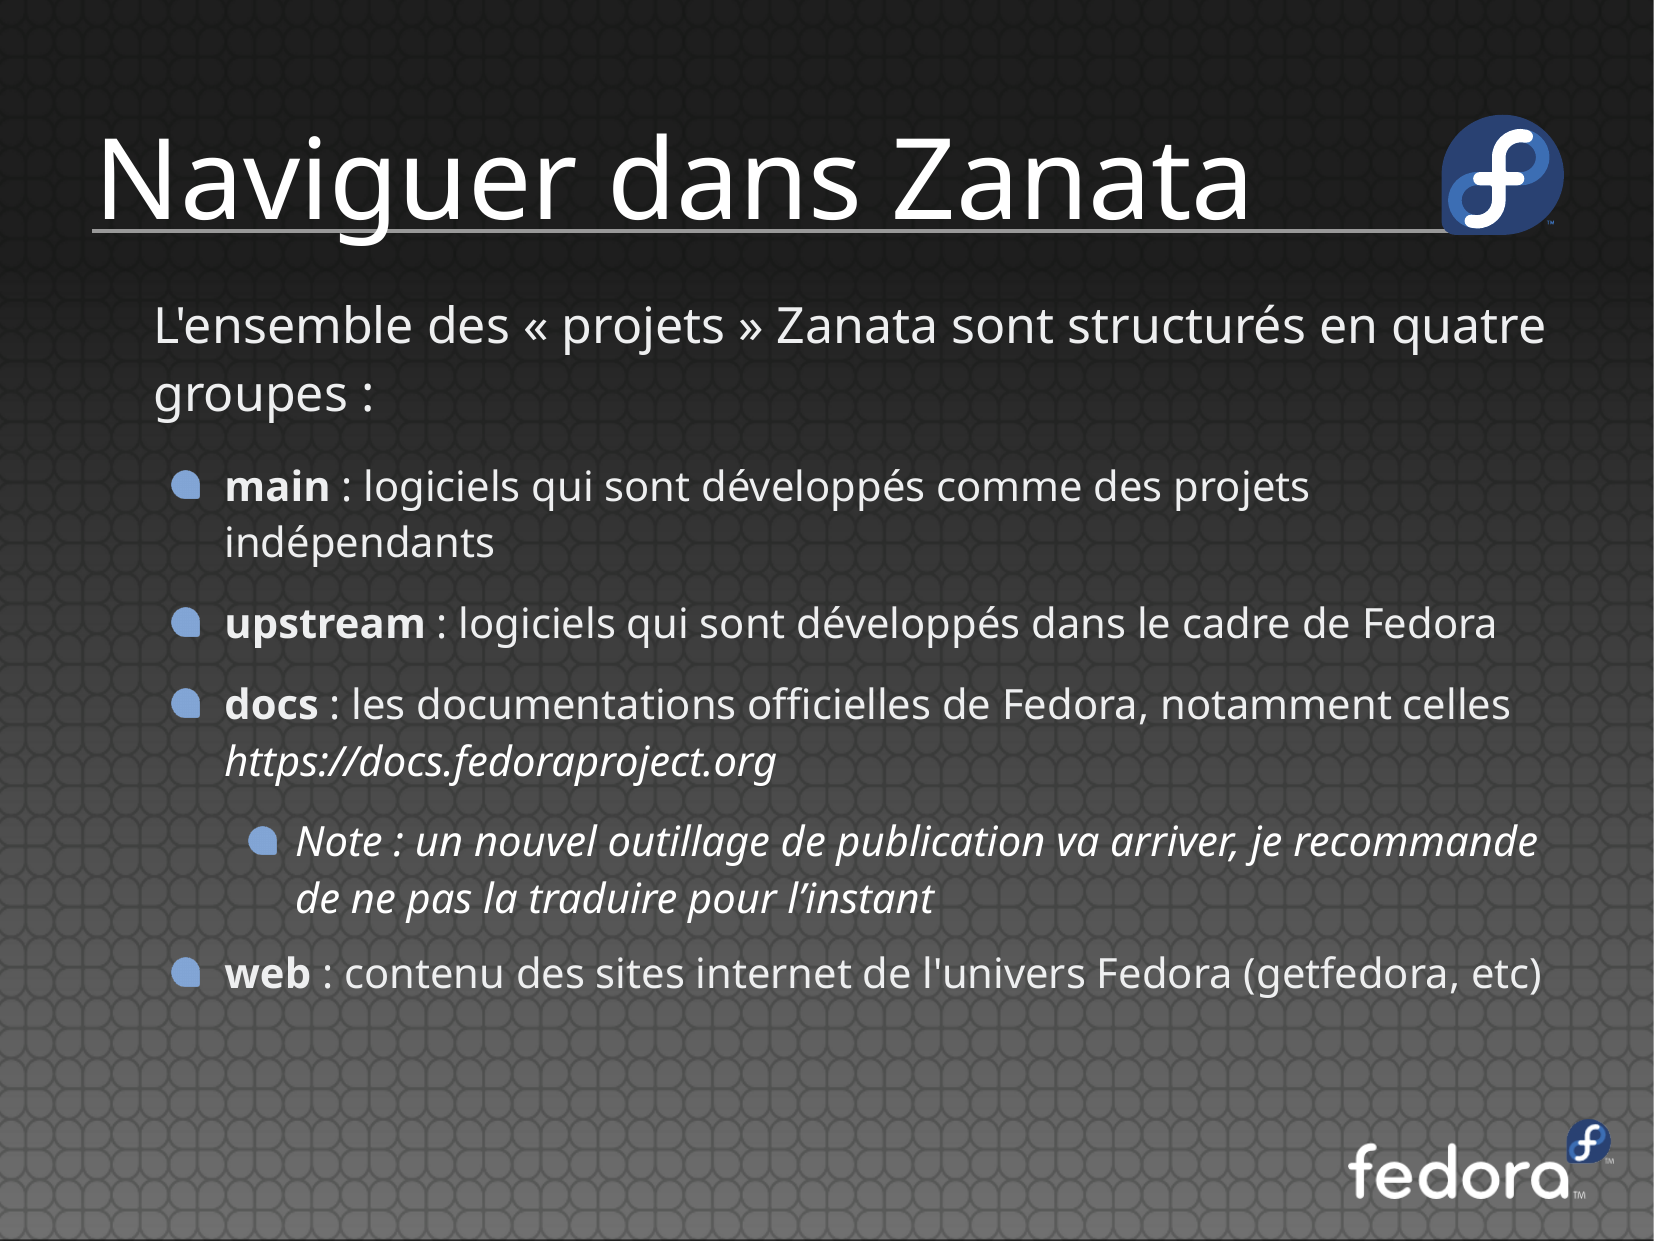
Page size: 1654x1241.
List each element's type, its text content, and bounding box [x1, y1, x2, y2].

picture [0, 0, 1654, 1241]
title Naviguer dans Zanata [94, 100, 1426, 251]
list L'ensemble des « projets » Zanata sont structurés en quatre groupes : main : logiciels qui sont développés comme des projets indépendants upstream : logiciels qui sont développés dans le cadre de Fedora docs : les documentations officielles de Fedora, notamment celles https://docs.fedoraproject.org Note : un nouvel outillage de publication va arriver, je recommande de ne pas la traduire pour l’instant web : contenu des sites internet de l'univers Fedora (getfedora, etc) [82, 290, 1571, 1094]
